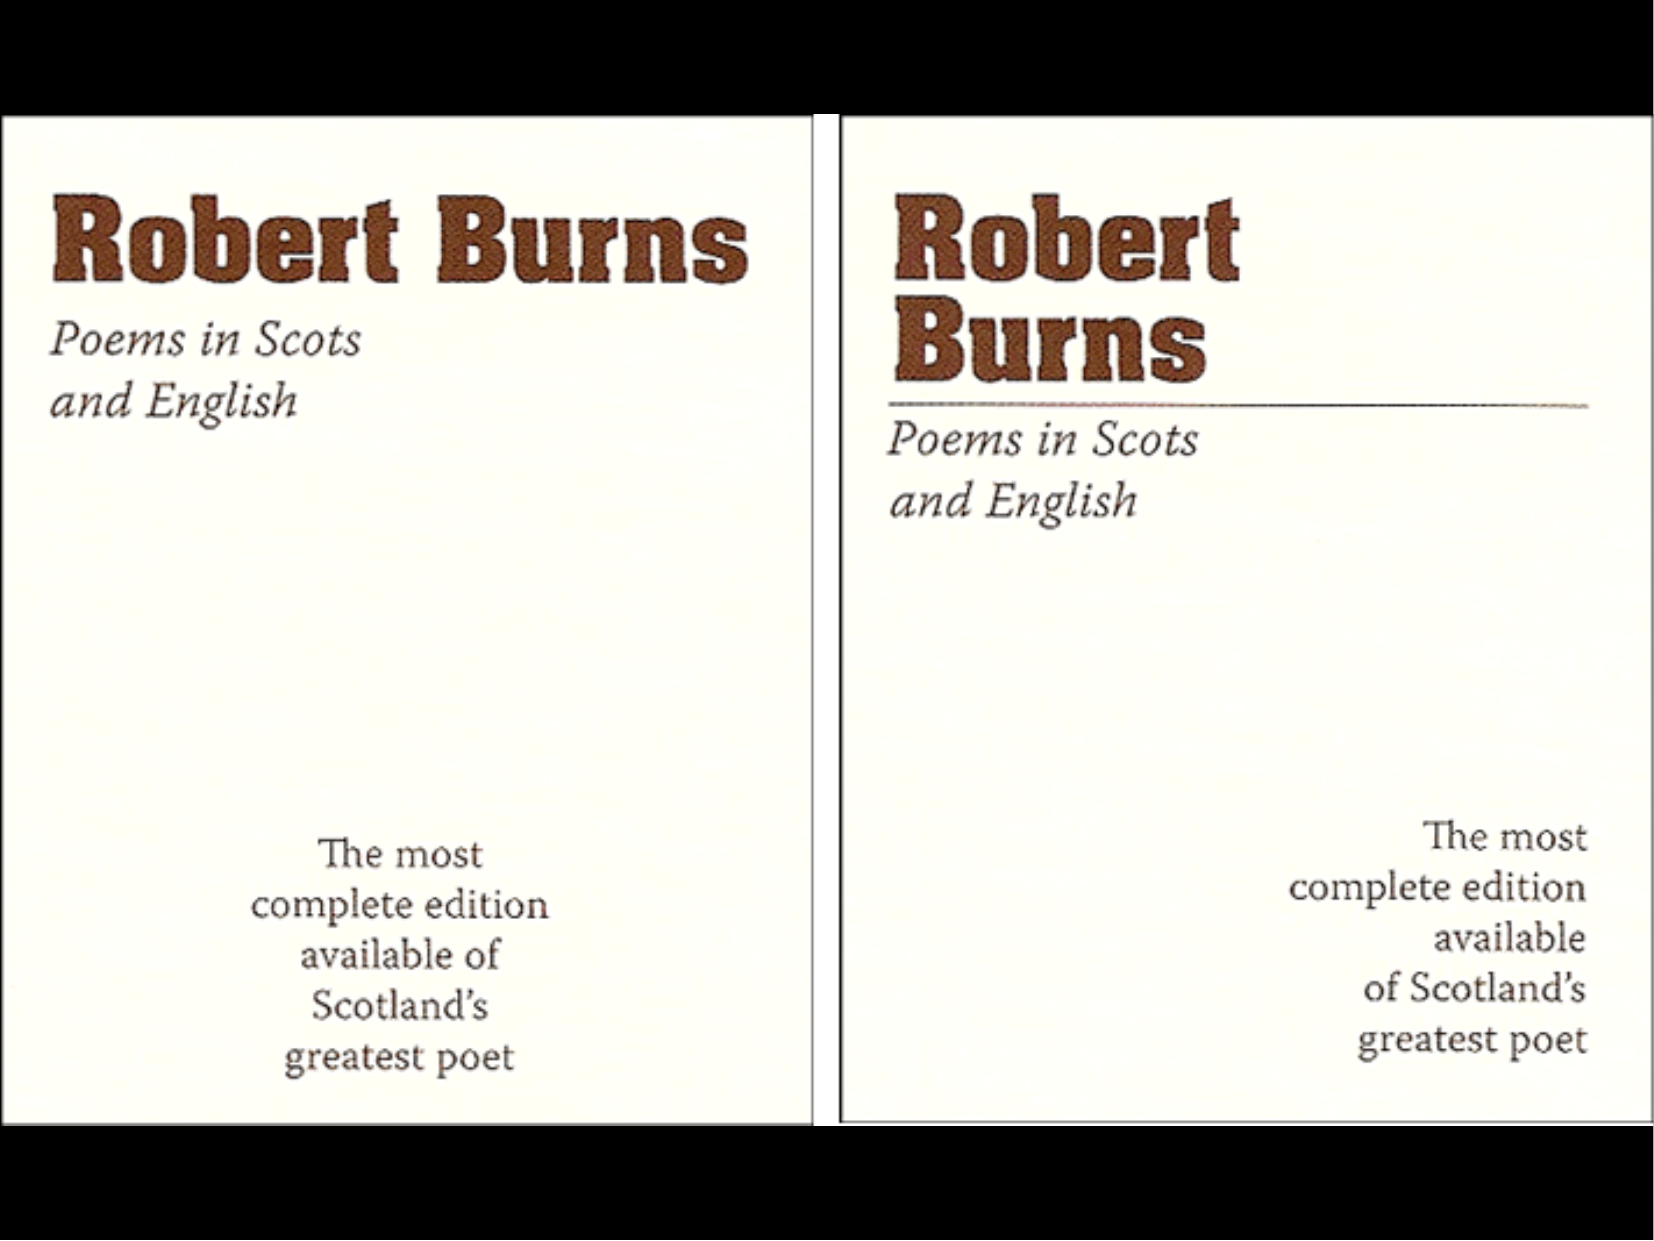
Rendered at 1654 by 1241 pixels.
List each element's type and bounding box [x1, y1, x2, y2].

picture [0, 114, 1654, 1126]
